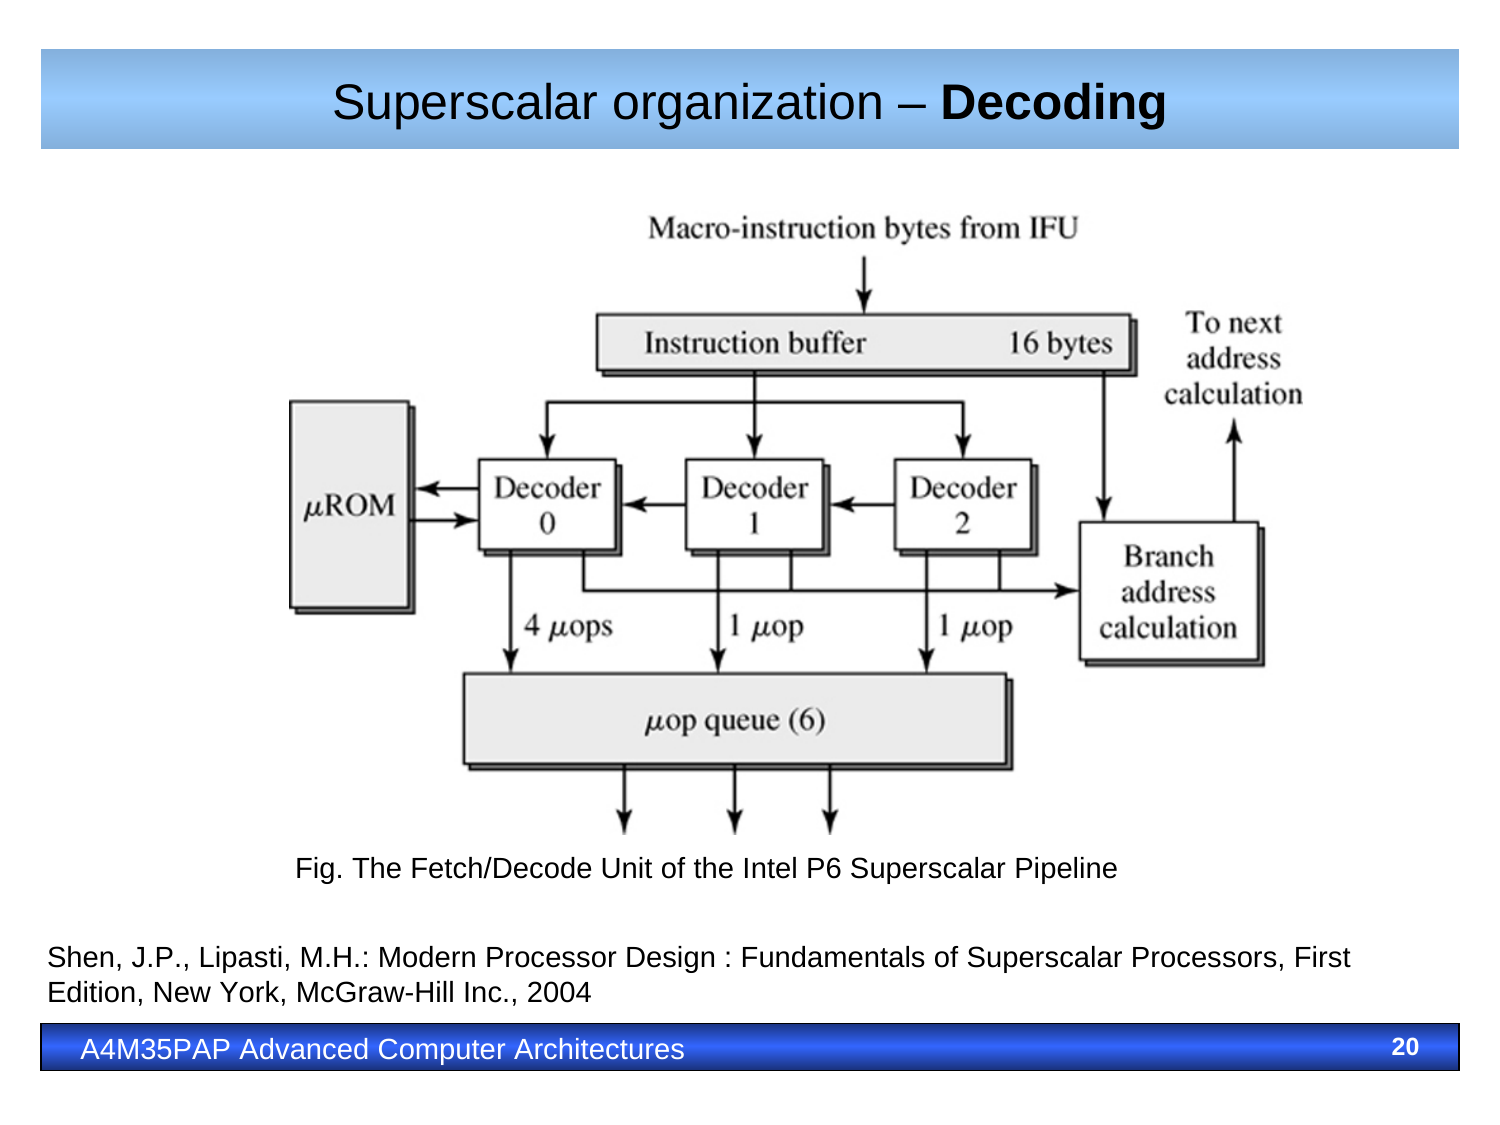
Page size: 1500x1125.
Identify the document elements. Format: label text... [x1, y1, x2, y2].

title Superscalar organization – Decoding [41, 49, 1459, 149]
text_box Shen, J.P., Lipasti, M.H.: Modern Processor Design : Fundamentals of Superscalar Processors, First Edition, New York, McGraw-Hill Inc., 2004 [41, 932, 1459, 1015]
picture [289, 210, 1303, 835]
text_box Fig. The Fetch/Decode Unit of the Intel P6 Superscalar Pipeline [289, 834, 1138, 901]
